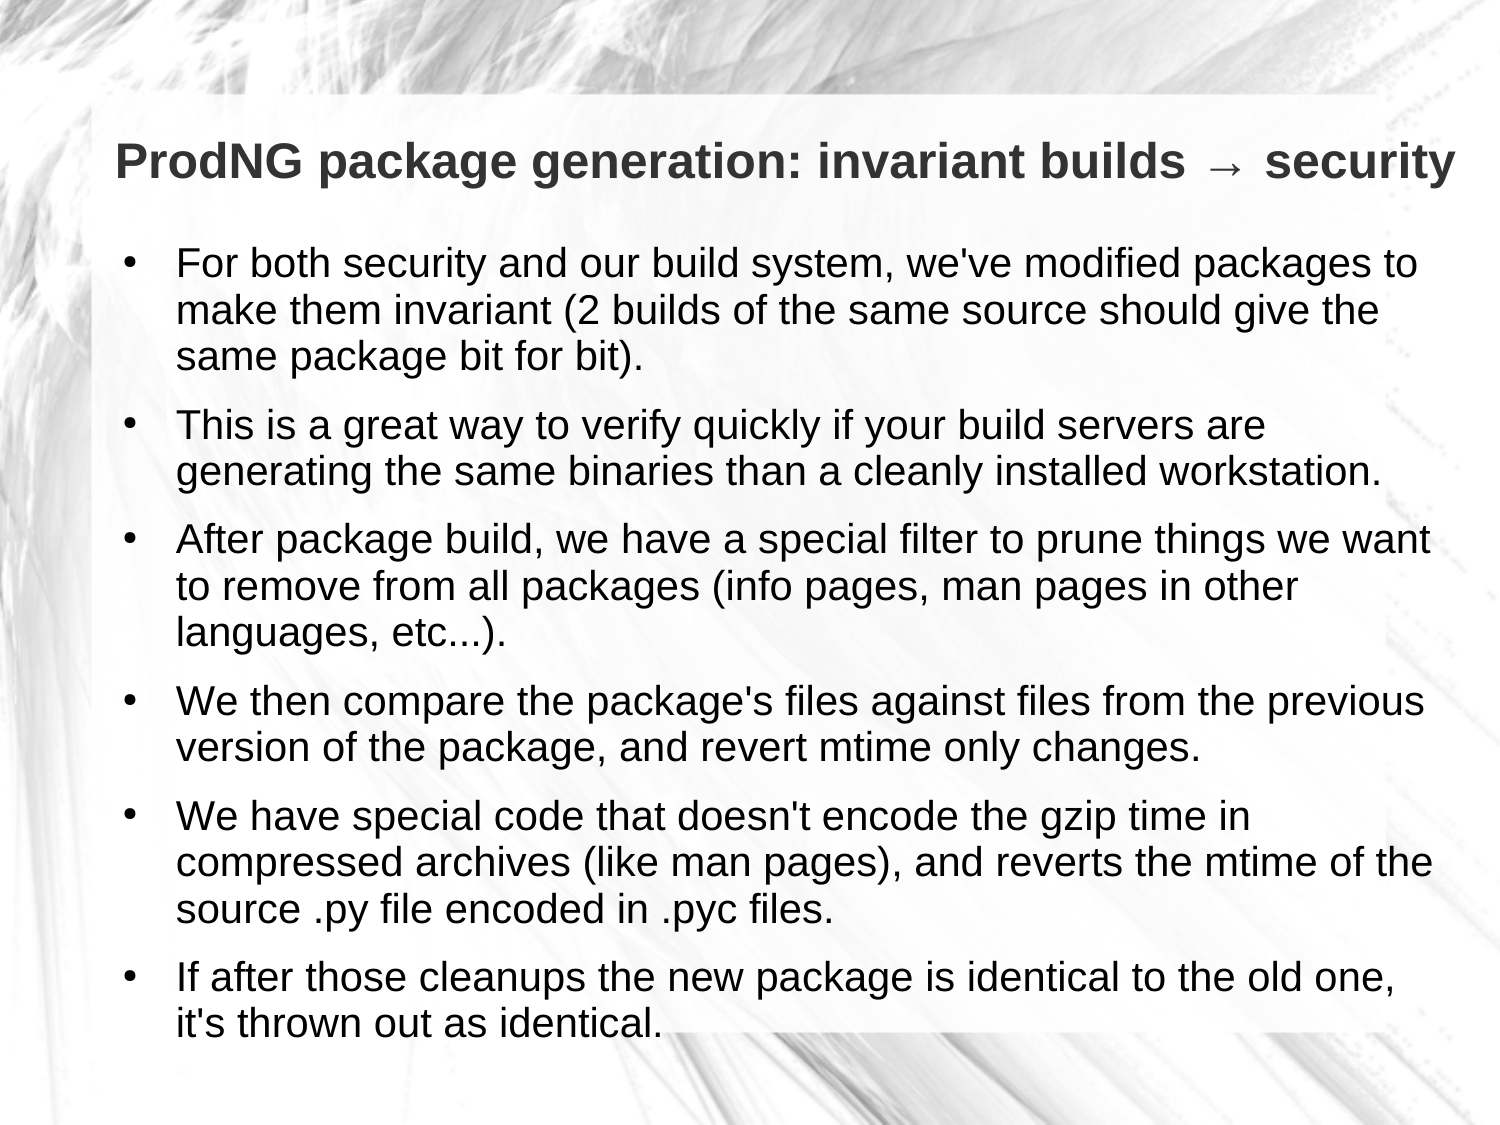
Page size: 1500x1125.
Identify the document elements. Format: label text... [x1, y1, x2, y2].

list For both security and our build system, we've modified packages to make them invariant (2 builds of the same source should give the same package bit for bit). This is a great way to verify quickly if your build servers are generating the same binaries than a cleanly installed workstation. After package build, we have a special filter to prune things we want to remove from all packages (info pages, man pages in other languages, etc...). We then compare the package's files against files from the previous version of the package, and revert mtime only changes. We have special code that doesn't encode the gzip time in compressed archives (like man pages), and reverts the mtime of the source .py file encoded in .pyc files. If after those cleanups the new package is identical to the old one, it's thrown out as identical. [105, 239, 1455, 1047]
title ProdNG package generation: invariant builds → security [75, 113, 1500, 211]
picture [0, 0, 1500, 1125]
